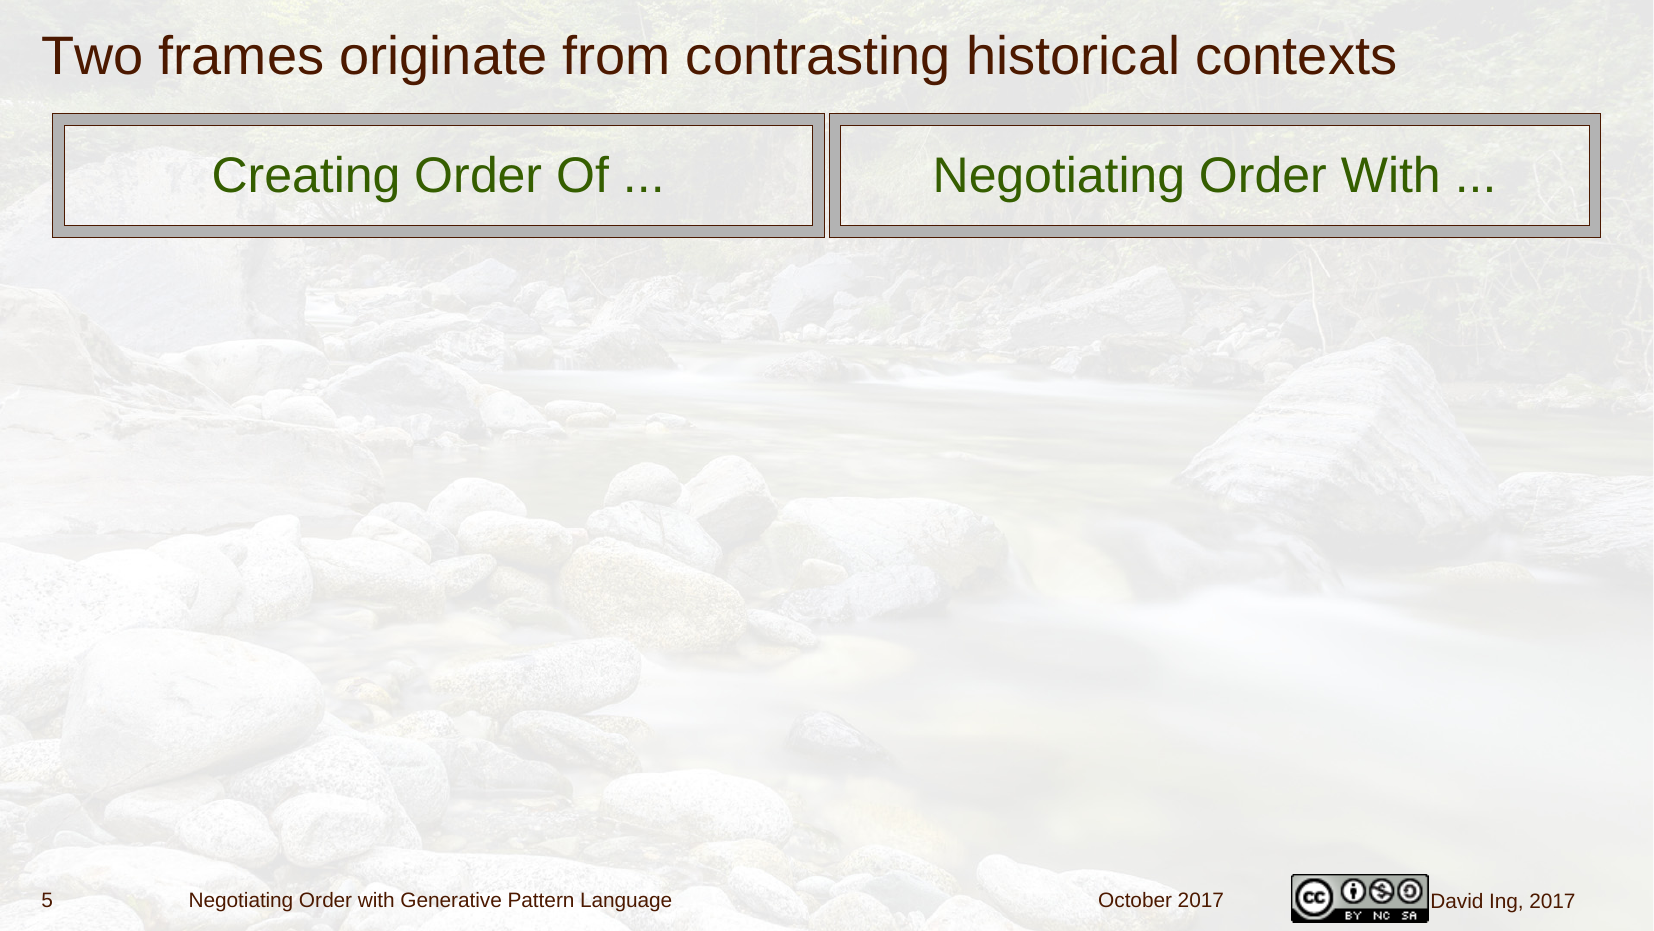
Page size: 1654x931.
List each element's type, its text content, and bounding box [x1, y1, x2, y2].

text_box Creating Order Of ... [52, 113, 825, 238]
picture [0, 0, 1654, 931]
text_box Negotiating Order With ... [829, 113, 1601, 238]
title Two frames originate from contrasting historical contexts [41, 30, 1613, 126]
